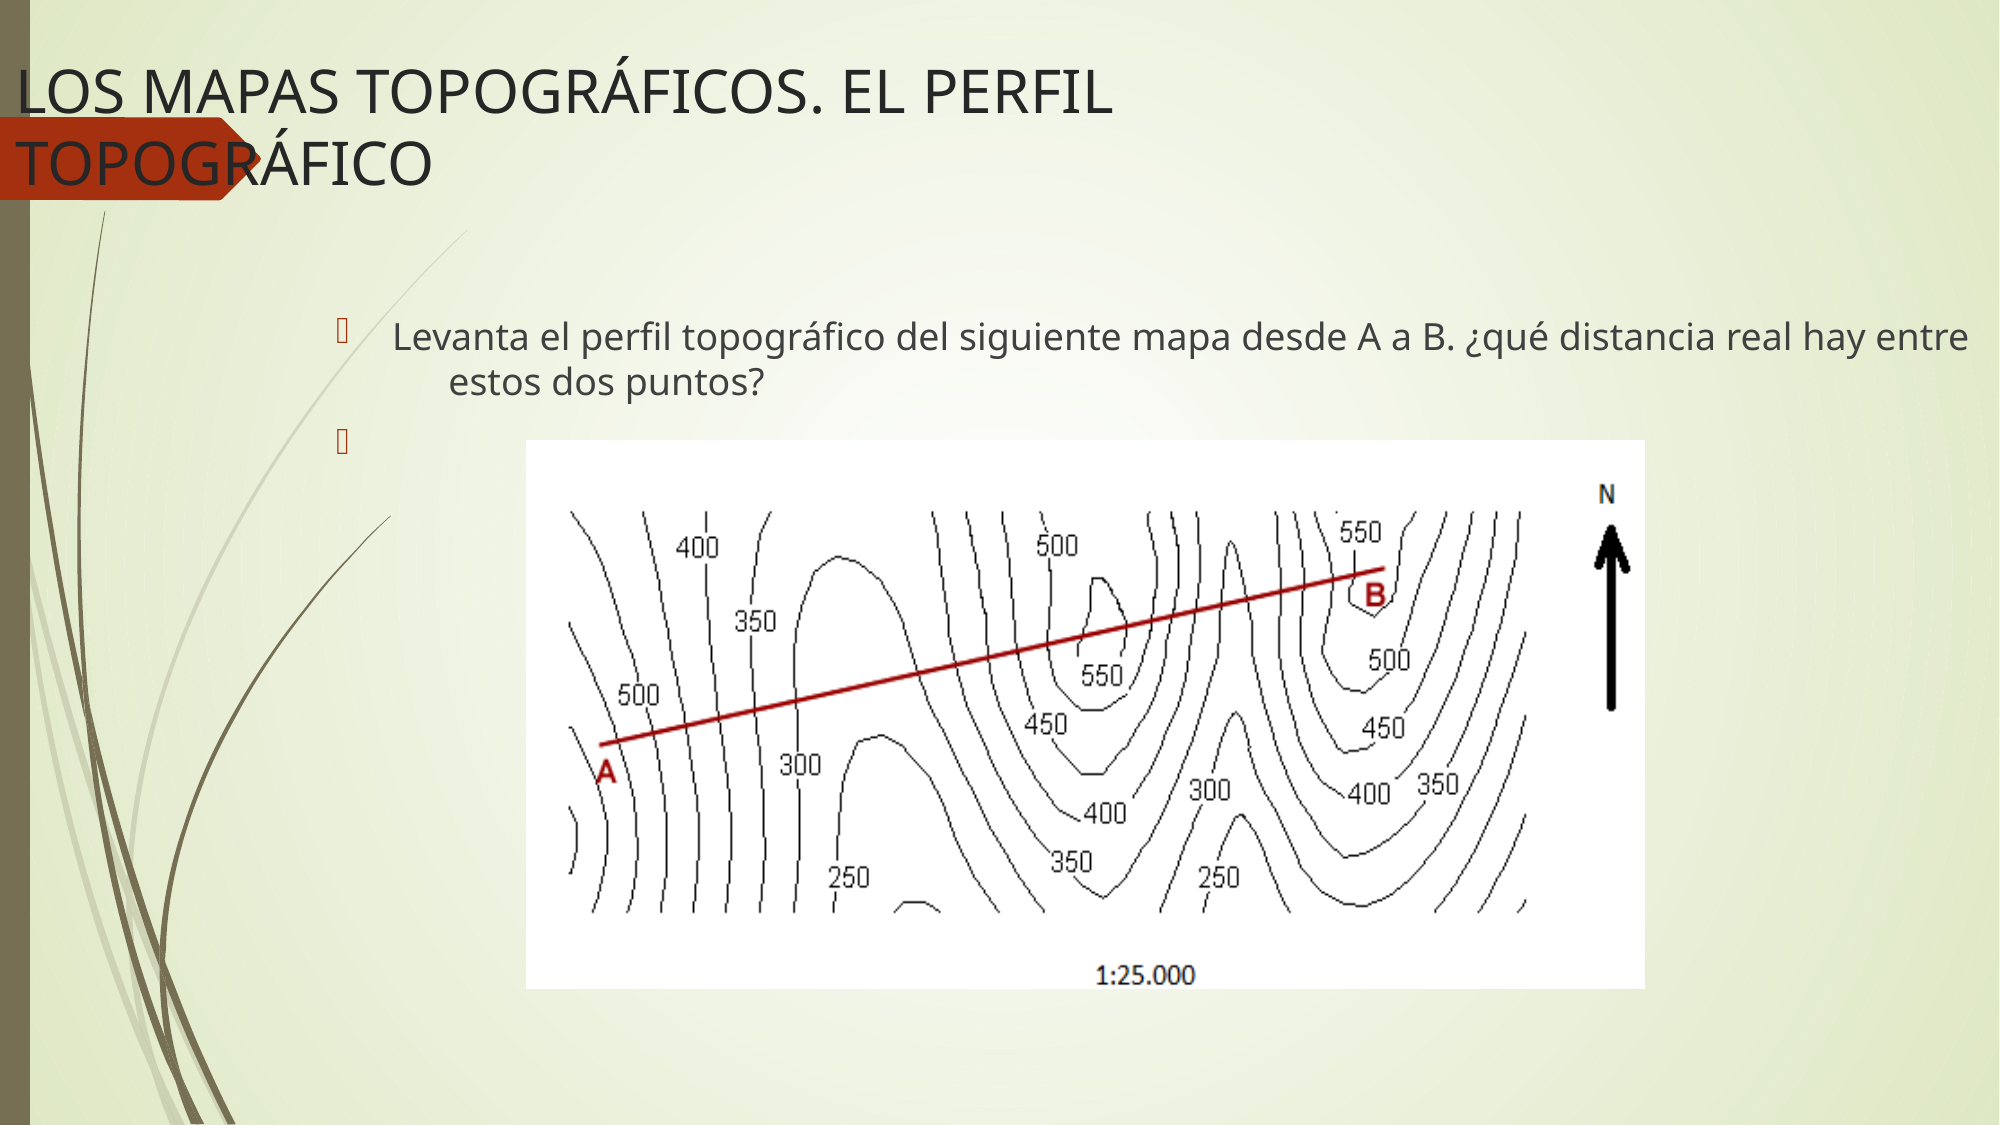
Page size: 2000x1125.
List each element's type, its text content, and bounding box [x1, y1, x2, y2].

picture [526, 440, 1645, 989]
title LOS MAPAS TOPOGRÁFICOS. EL PERFIL TOPOGRÁFICO [0, 45, 1501, 213]
list Levanta el perfil topográfico del siguiente mapa desde A a B. ¿qué distancia real hay entre estos dos puntos? [335, 312, 2000, 1074]
